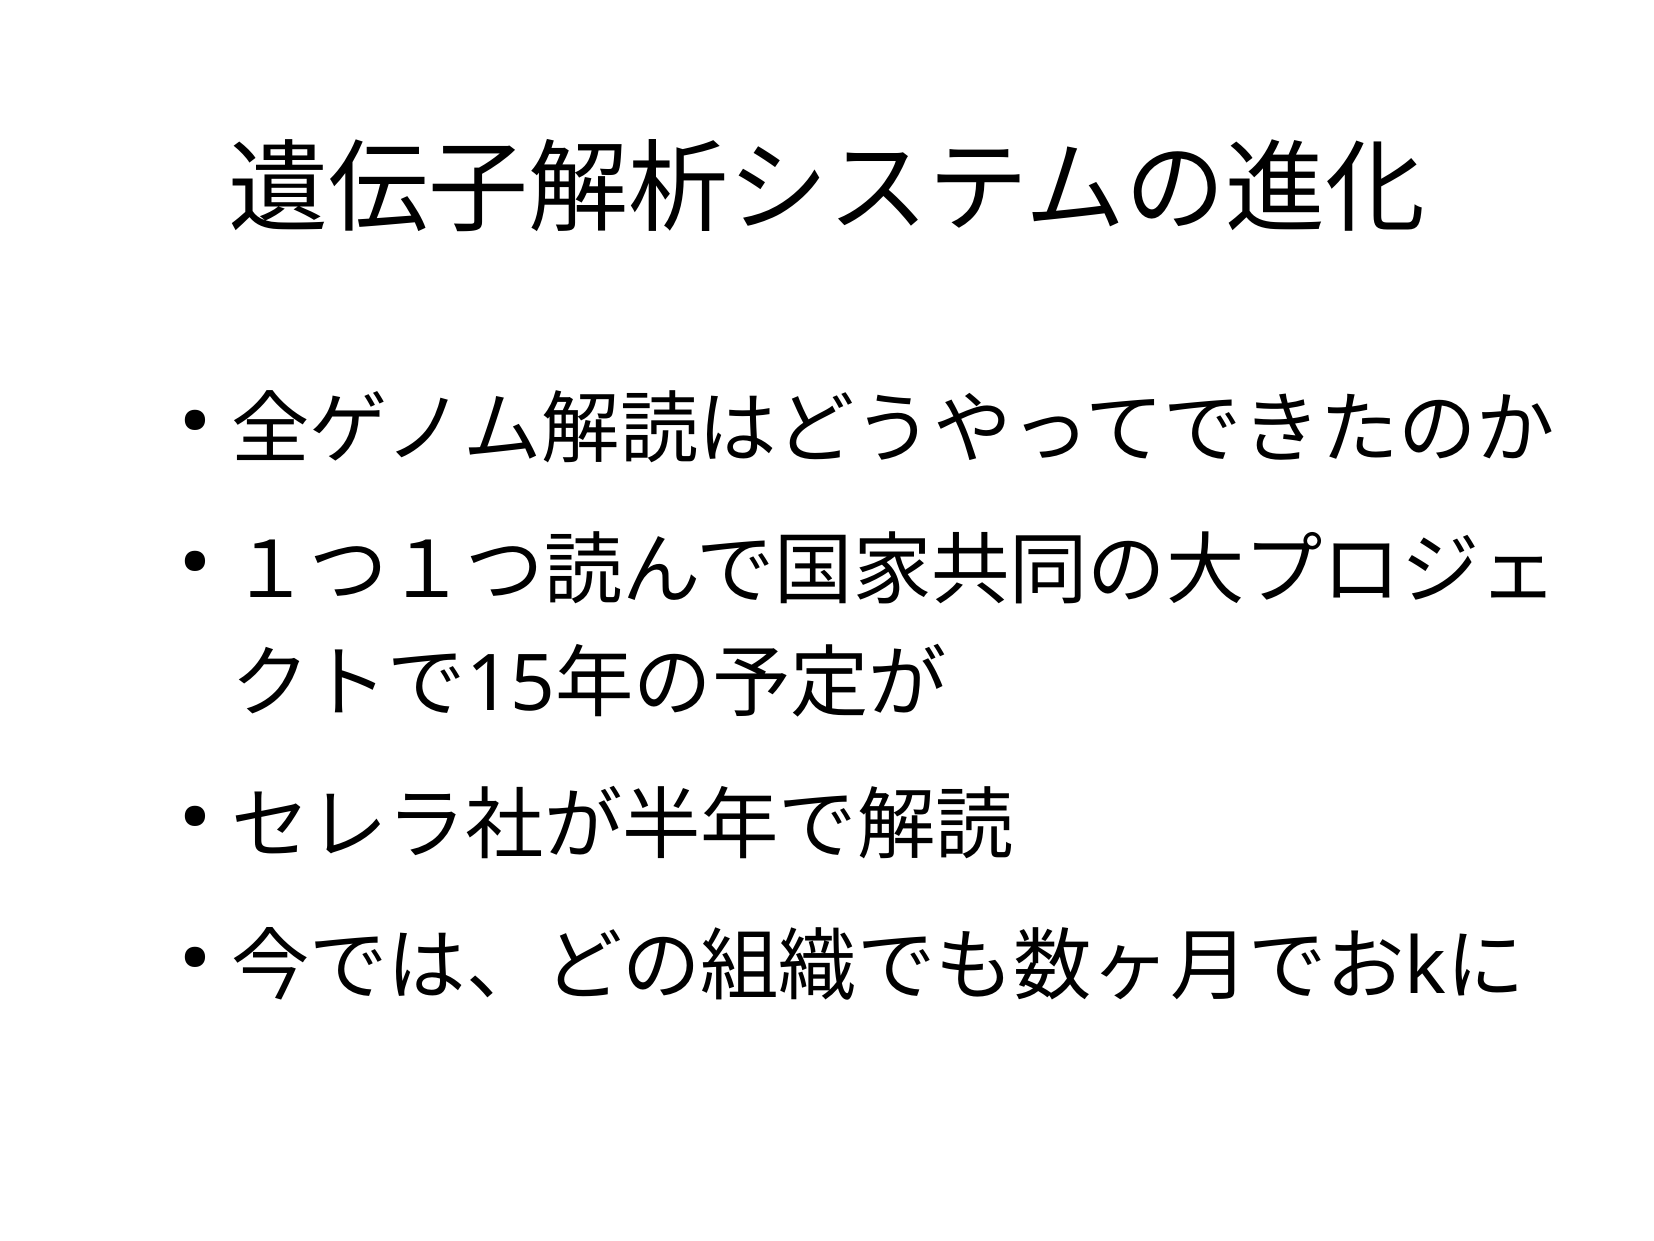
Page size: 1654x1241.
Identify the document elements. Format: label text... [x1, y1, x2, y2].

title 遺伝子解析システムの進化 [82, 56, 1571, 303]
list 全ゲノム解読はどうやってできたのか １つ１つ読んで国家共同の大プロジェクトで15年の予定が セレラ社が半年で解読 今では、どの組織でも数ヶ月でおkに [164, 365, 1571, 1109]
